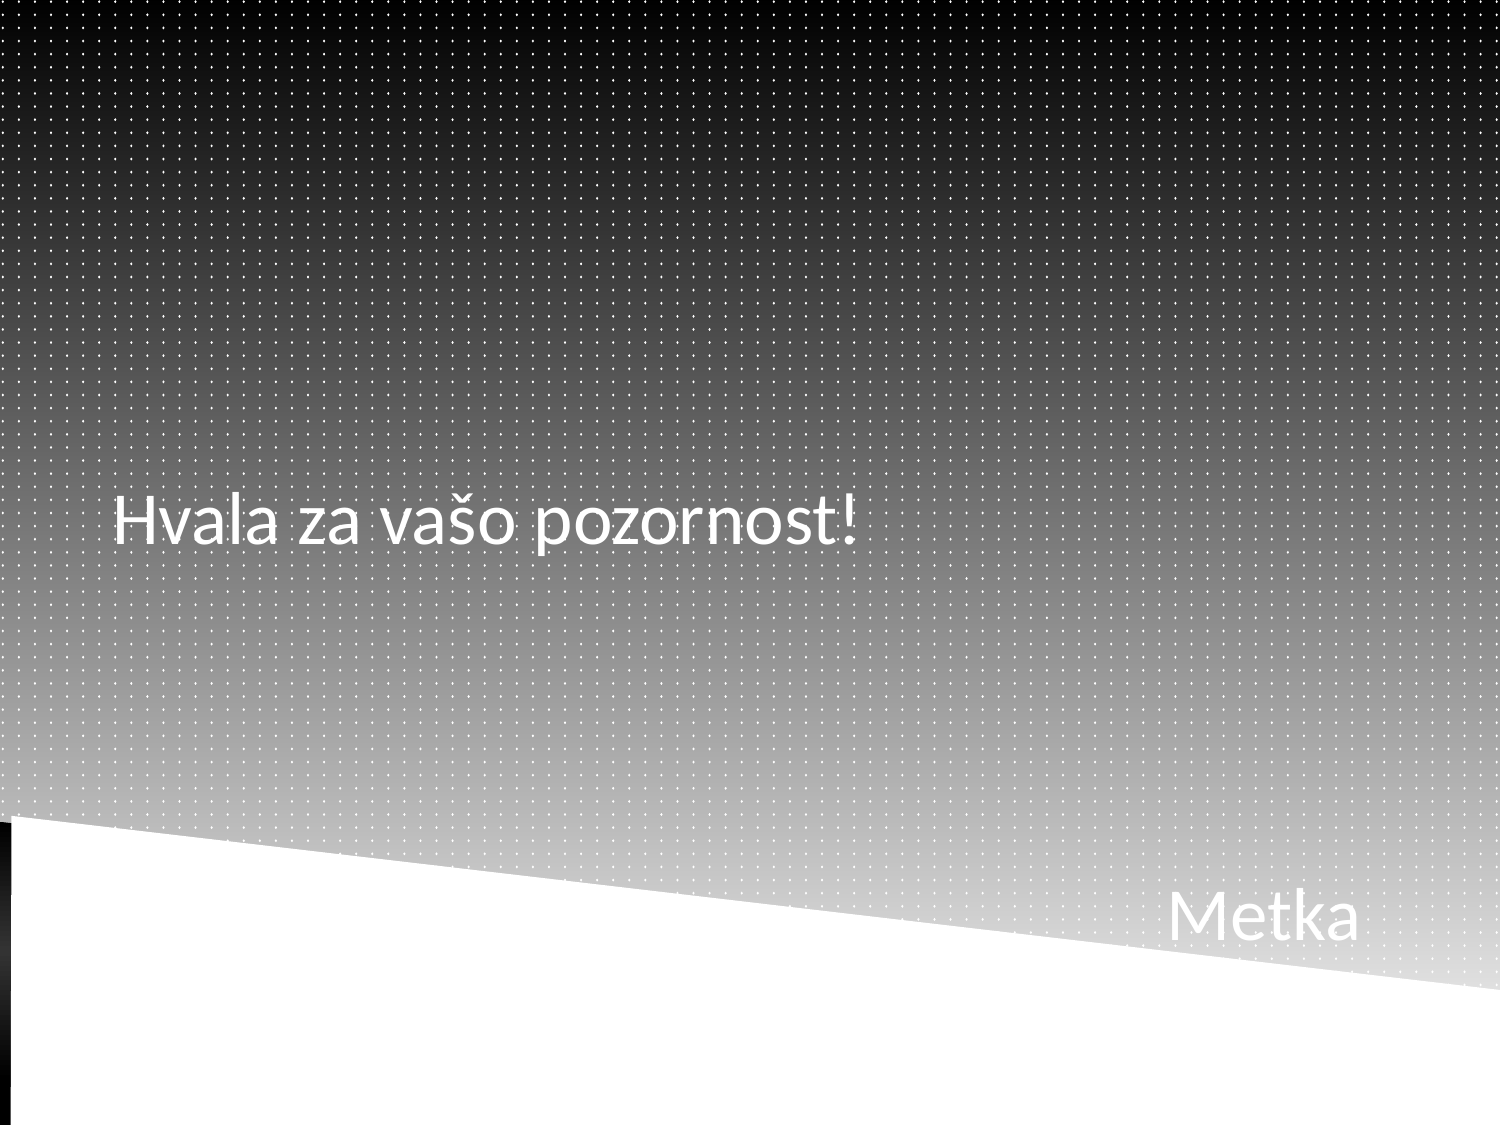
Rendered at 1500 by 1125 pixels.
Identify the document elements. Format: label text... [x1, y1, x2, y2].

title Hvala za vašo pozornost! [112, 420, 1388, 609]
text_box Metka [1151, 857, 1447, 963]
